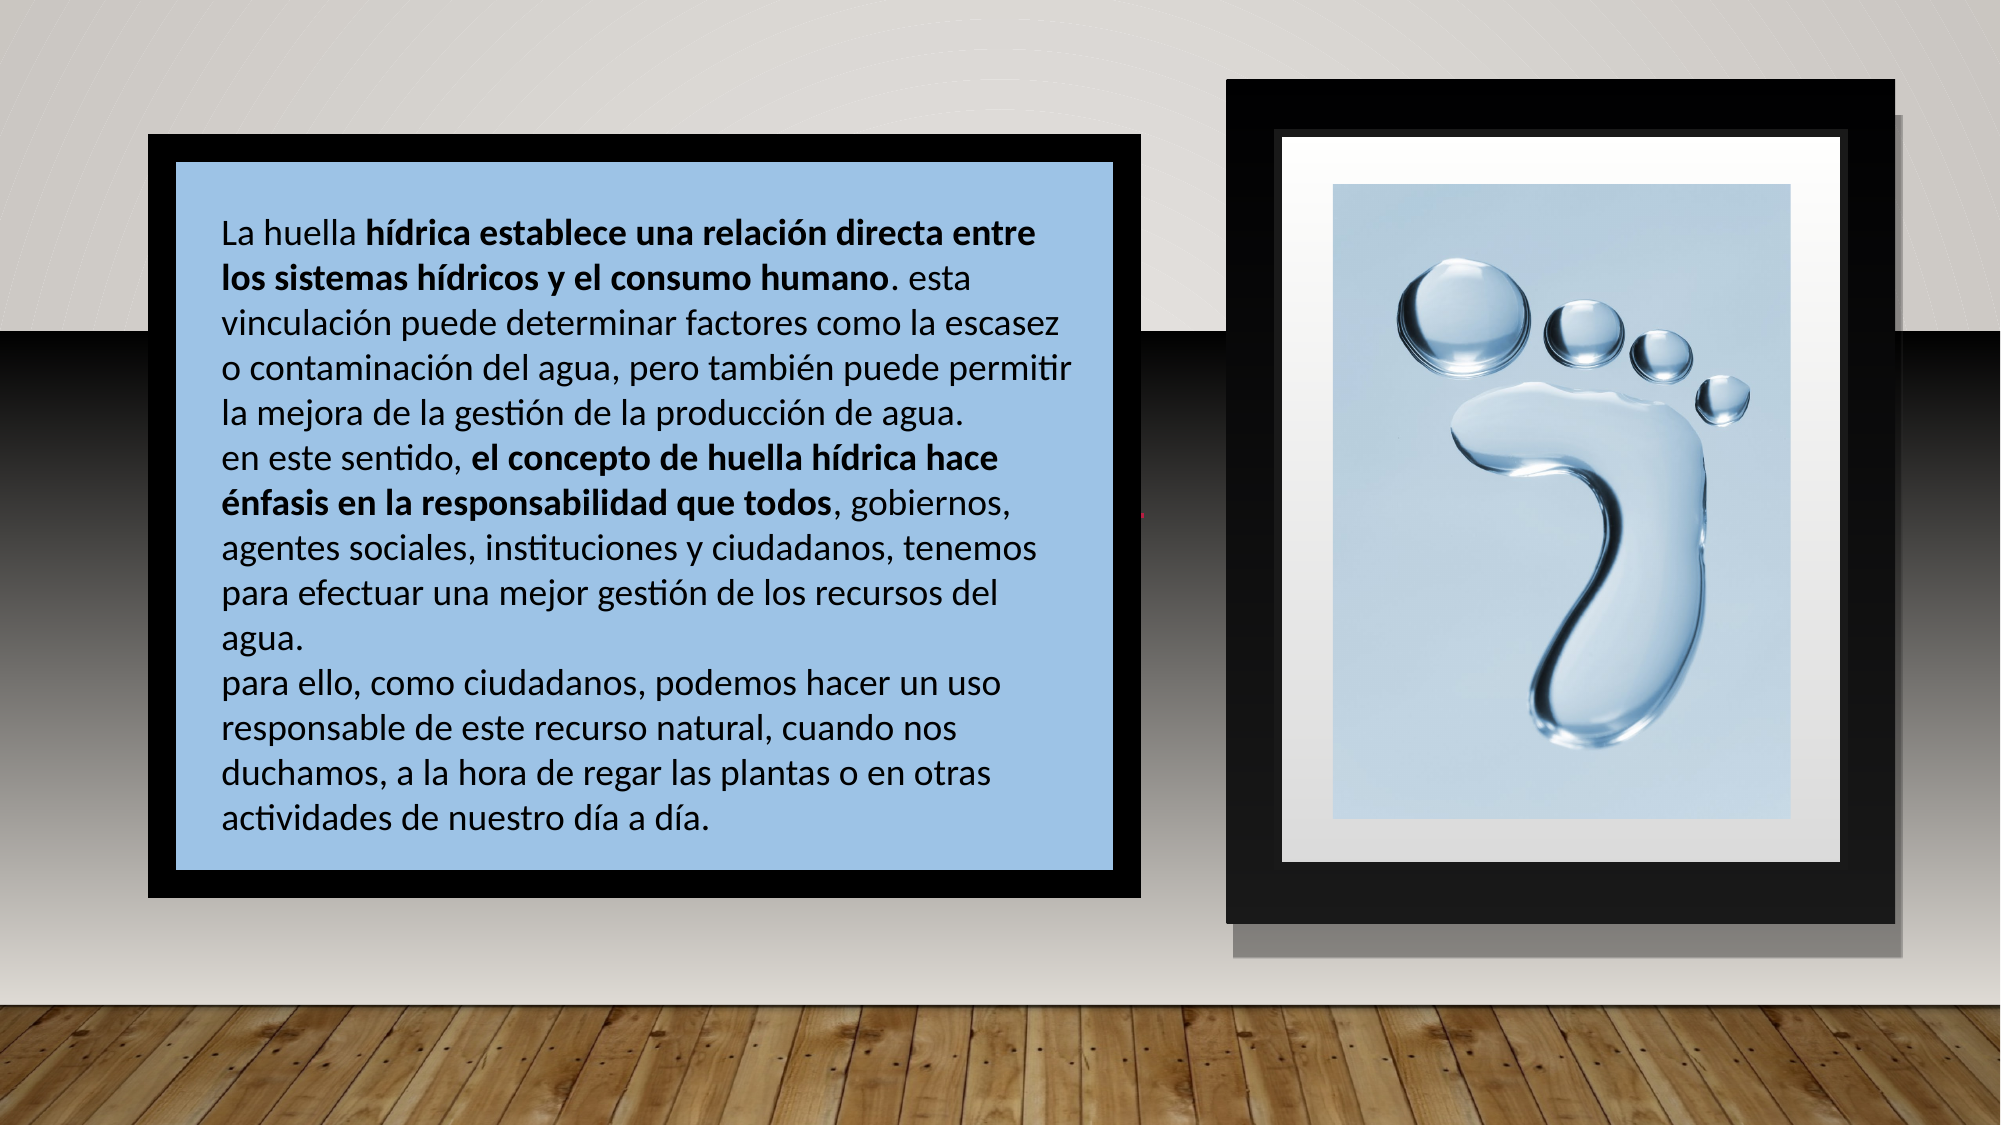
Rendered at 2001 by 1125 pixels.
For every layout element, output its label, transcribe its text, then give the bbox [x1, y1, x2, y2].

text_box La huella hídrica establece una relación directa entre los sistemas hídricos y el consumo humano. esta vinculación puede determinar factores como la escasez o contaminación del agua, pero también puede permitir la mejora de la gestión de la producción de agua. en este sentido, el concepto de huella hídrica hace énfasis en la responsabilidad que todos, gobiernos, agentes sociales, instituciones y ciudadanos, tenemos para efectuar una mejor gestión de los recursos del agua. para ello, como ciudadanos, podemos hacer un uso responsable de este recurso natural, cuando nos duchamos, a la hora de regar las plantas o en otras actividades de nuestro día a día. [206, 200, 1094, 871]
text_box [148, 135, 1141, 898]
picture [1332, 184, 1791, 819]
